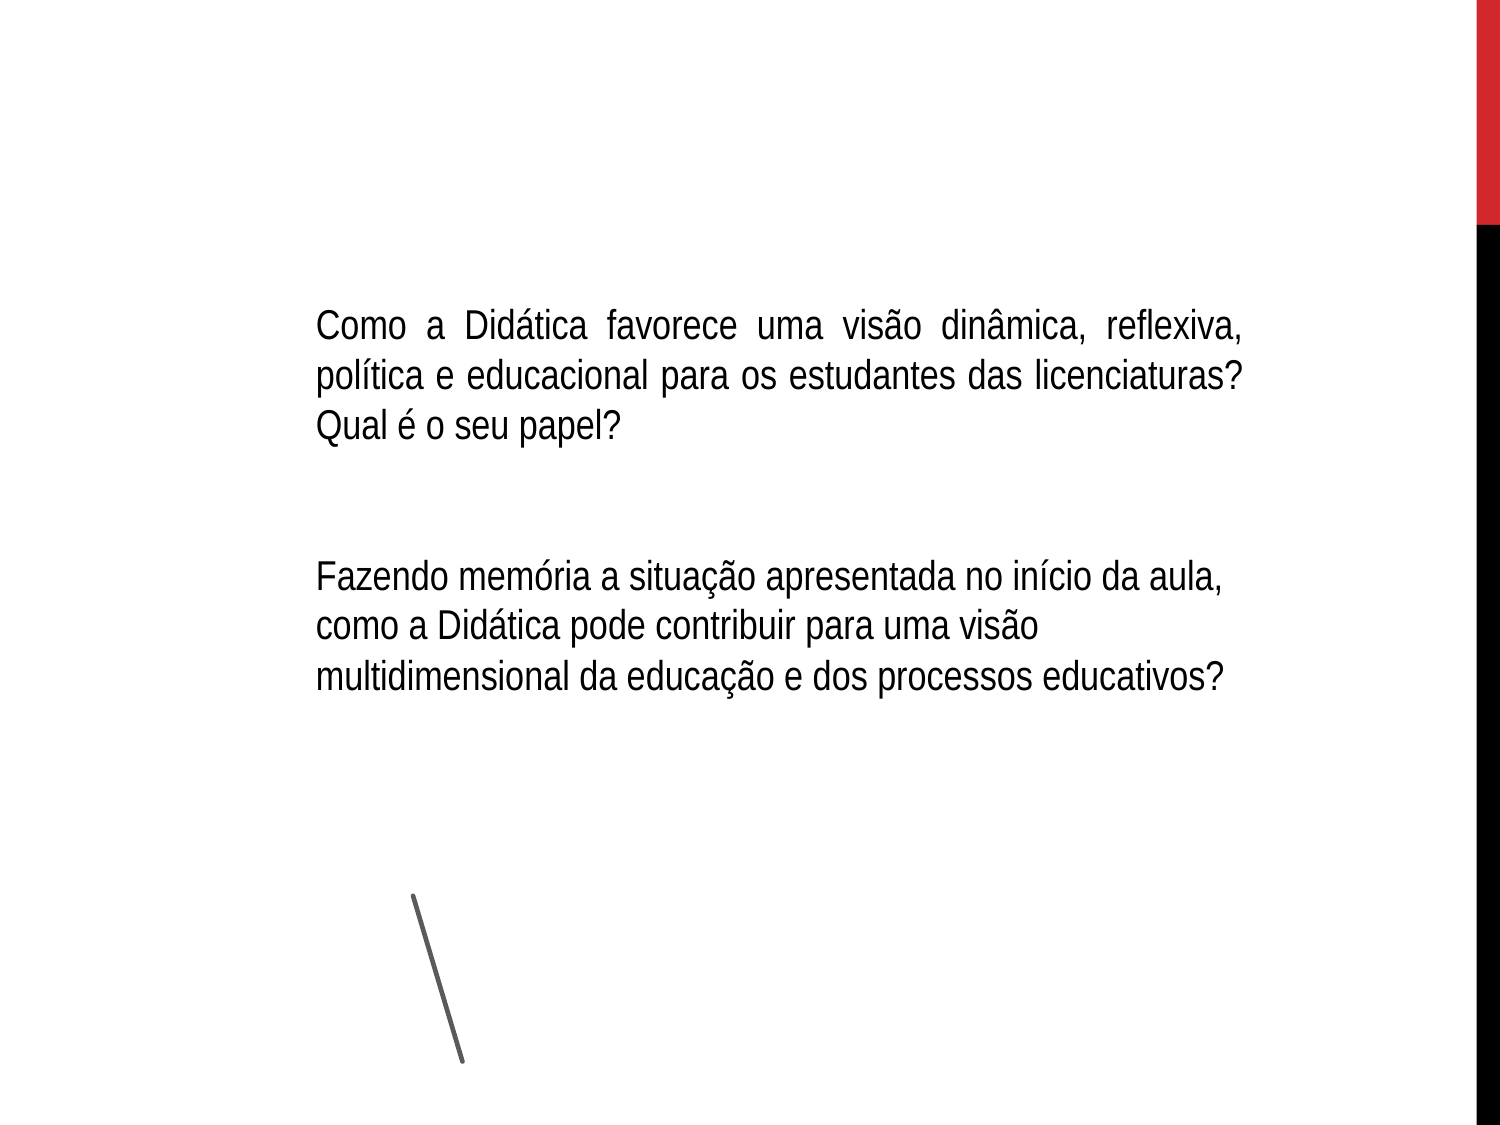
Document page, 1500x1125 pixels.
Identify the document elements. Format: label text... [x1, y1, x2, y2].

text_box Como a Didática favorece uma visão dinâmica, reflexiva, política e educacional para os estudantes das licenciaturas? Qual é o seu papel? Fazendo memória a situação apresentada no início da aula, como a Didática pode contribuir para uma visão multidimensional da educação e dos processos educativos? [301, 290, 1258, 706]
text_box [413, 895, 463, 1062]
